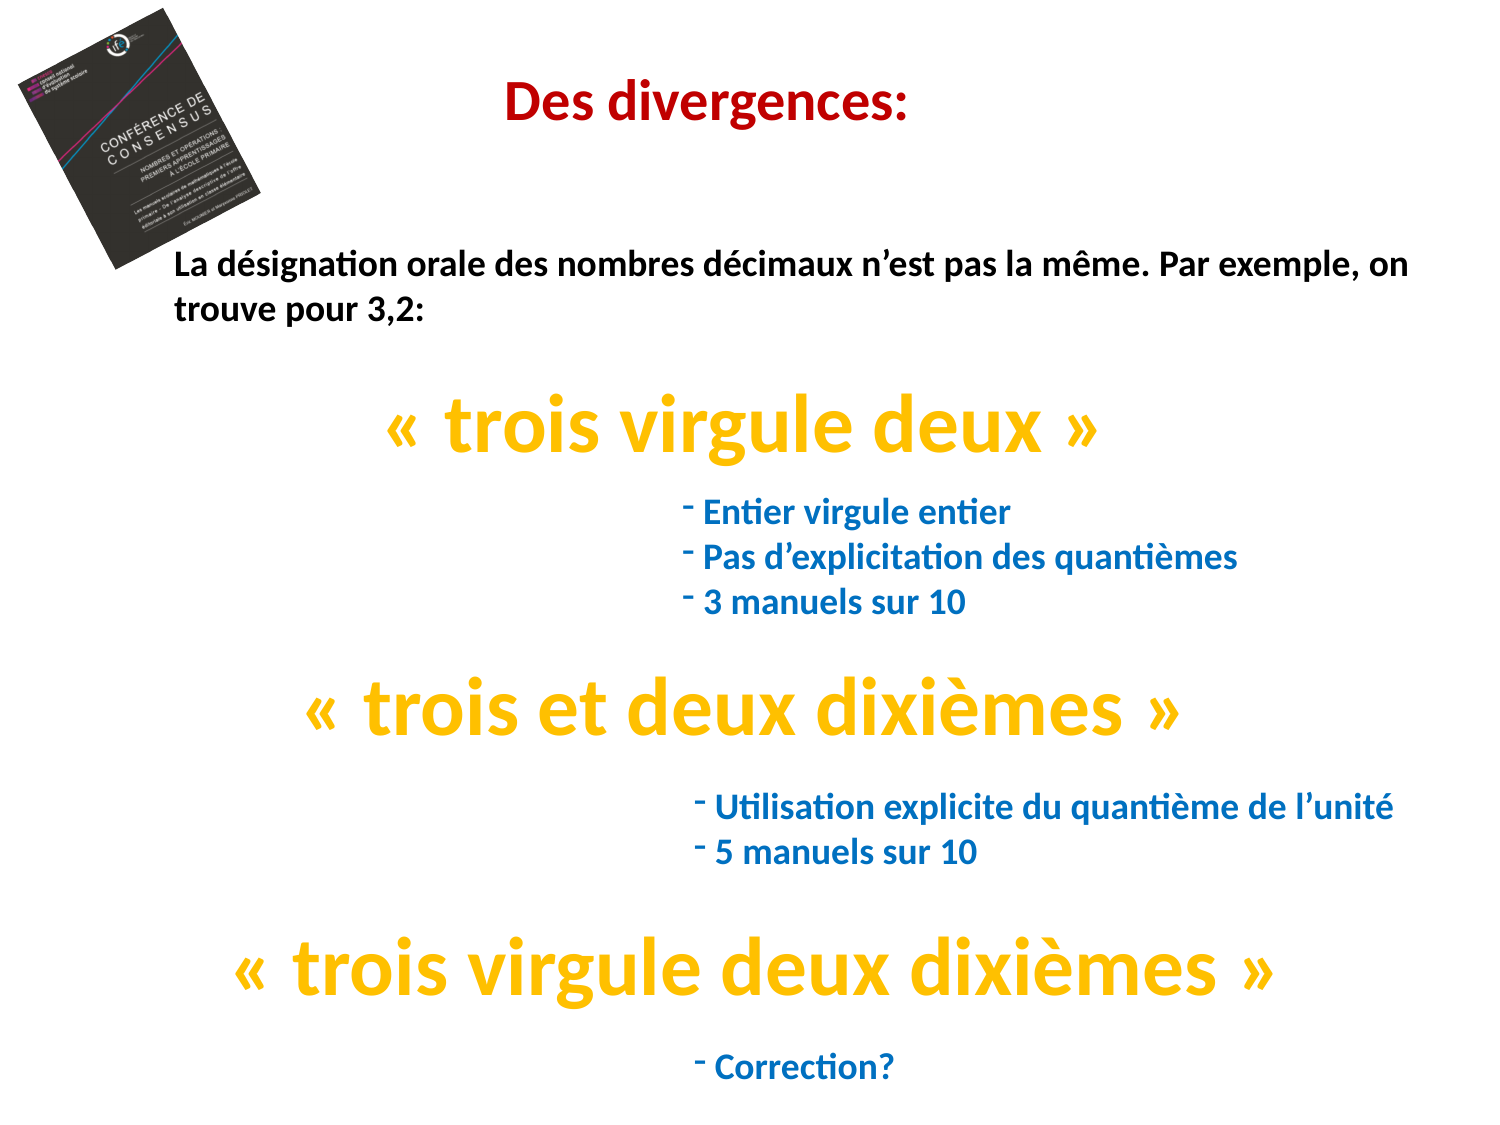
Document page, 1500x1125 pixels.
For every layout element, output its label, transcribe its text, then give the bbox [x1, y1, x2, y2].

text_box La désignation orale des nombres décimaux n’est pas la même. Par exemple, on trouve pour 3,2: [159, 231, 1447, 337]
text_box Entier virgule entier Pas d’explicitation des quantièmes 3 manuels sur 10 [667, 479, 1424, 630]
text_box « trois virgule deux dixièmes » [112, 905, 1400, 1020]
picture [17, 7, 261, 270]
text_box « trois et deux dixièmes » [100, 645, 1388, 760]
text_box Correction? [679, 1034, 1436, 1095]
text_box « trois virgule deux » [100, 361, 1388, 477]
text_box Utilisation explicite du quantième de l’unité 5 manuels sur 10 [679, 775, 1436, 880]
text_box Des divergences: [490, 54, 939, 140]
